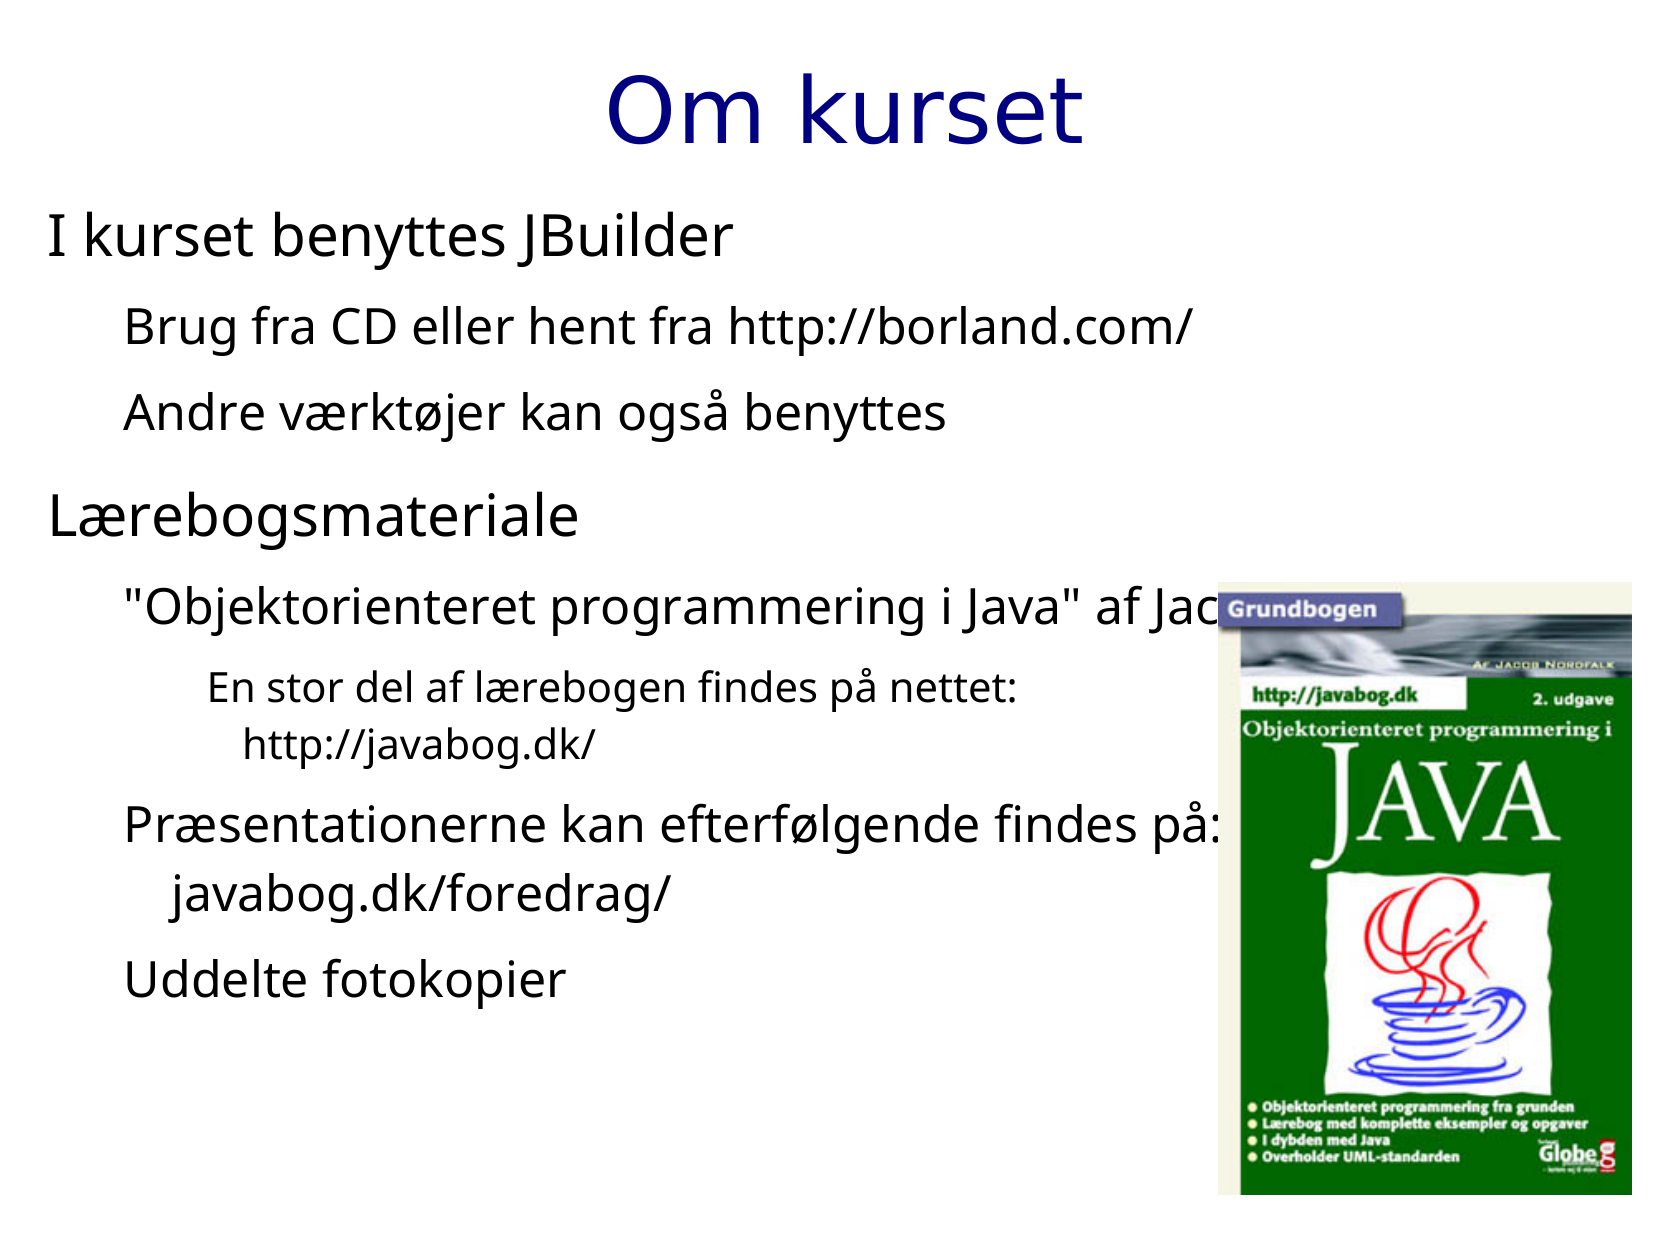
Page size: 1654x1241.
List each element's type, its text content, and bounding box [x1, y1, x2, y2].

title Om kurset [156, 8, 1534, 193]
picture [1218, 582, 1632, 1195]
list I kurset benyttes JBuilder Brug fra CD eller hent fra http://borland.com/ Andre værktøjer kan også benyttes Lærebogsmateriale "Objektorienteret programmering i Java" af Jacob Nordfalk En stor del af lærebogen findes på nettet: http://javabog.dk/ Præsentationerne kan efterfølgende findes på: http://javabog.dk/foredrag/ Uddelte fotokopier [29, 193, 1598, 1033]
